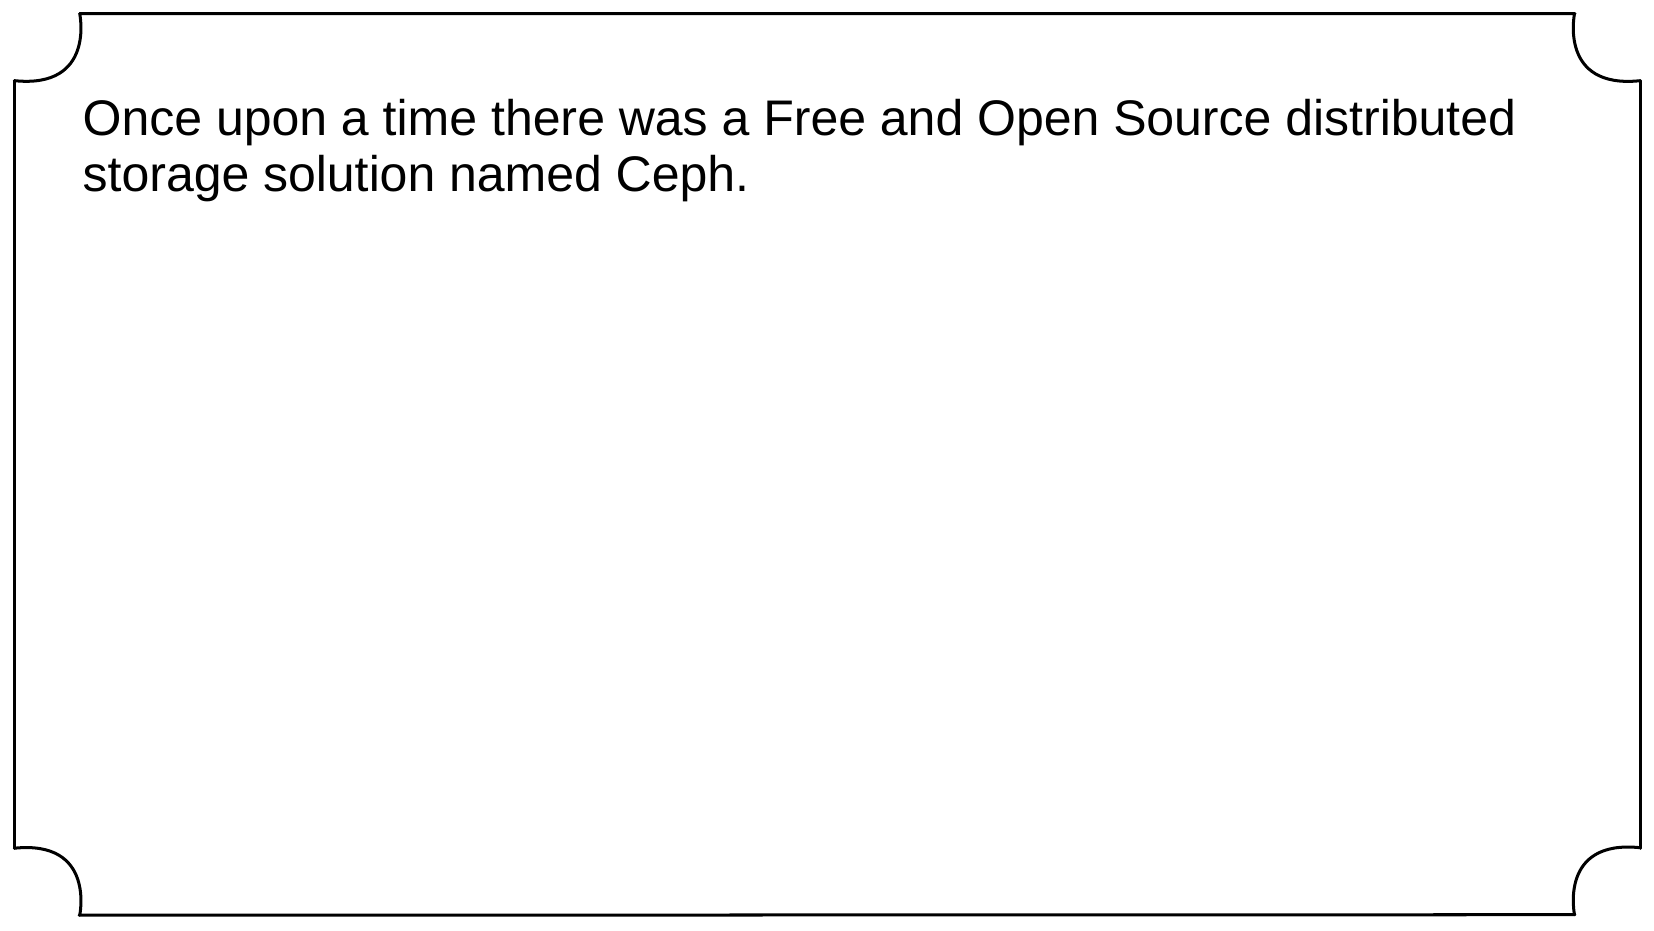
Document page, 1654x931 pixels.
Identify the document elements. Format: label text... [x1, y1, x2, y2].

list Once upon a time there was a Free and Open Source distributed storage solution named Ceph. [82, 90, 1571, 841]
